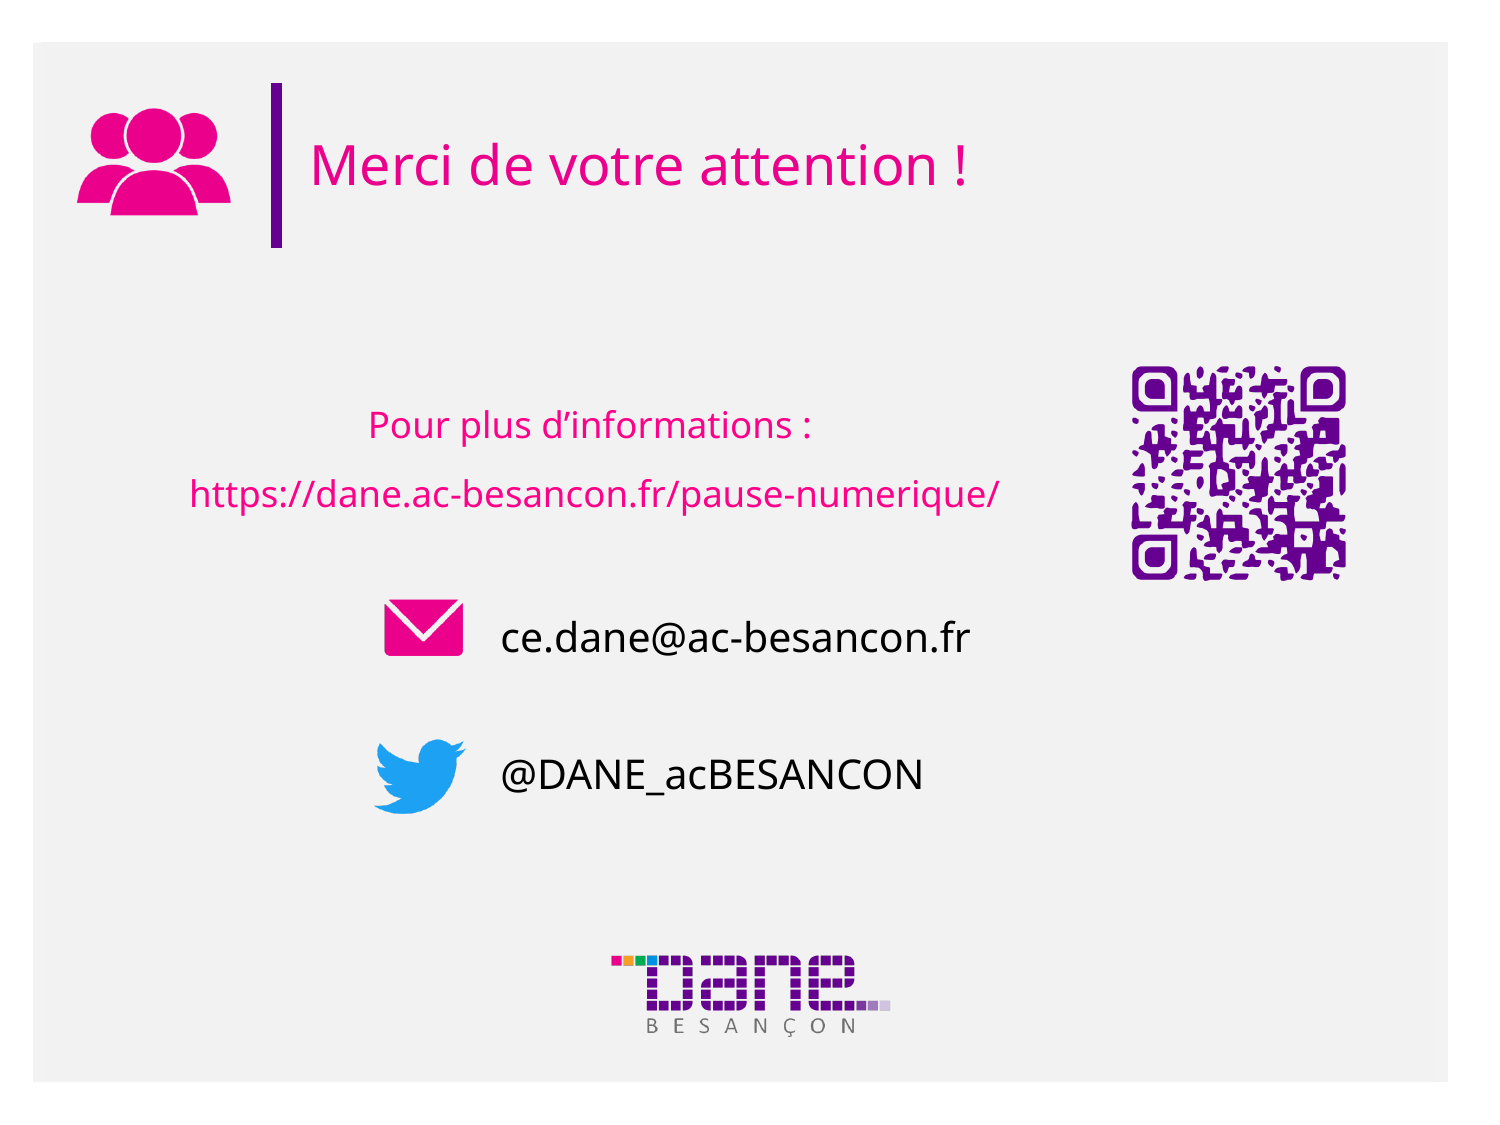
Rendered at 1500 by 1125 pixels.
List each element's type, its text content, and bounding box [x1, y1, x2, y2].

picture [1106, 340, 1371, 605]
picture [373, 739, 466, 814]
text_box ce.dane@ac-besancon.fr @DANE_acBESANCON [490, 606, 1500, 854]
text_box [33, 43, 1439, 1082]
picture [74, 83, 233, 241]
picture [382, 598, 465, 657]
text_box Pour plus d’informations : https://dane.ac-besancon.fr/pause-numerique/ [52, 378, 1106, 522]
picture [607, 952, 893, 1039]
text_box Merci de votre attention ! [299, 125, 1437, 245]
